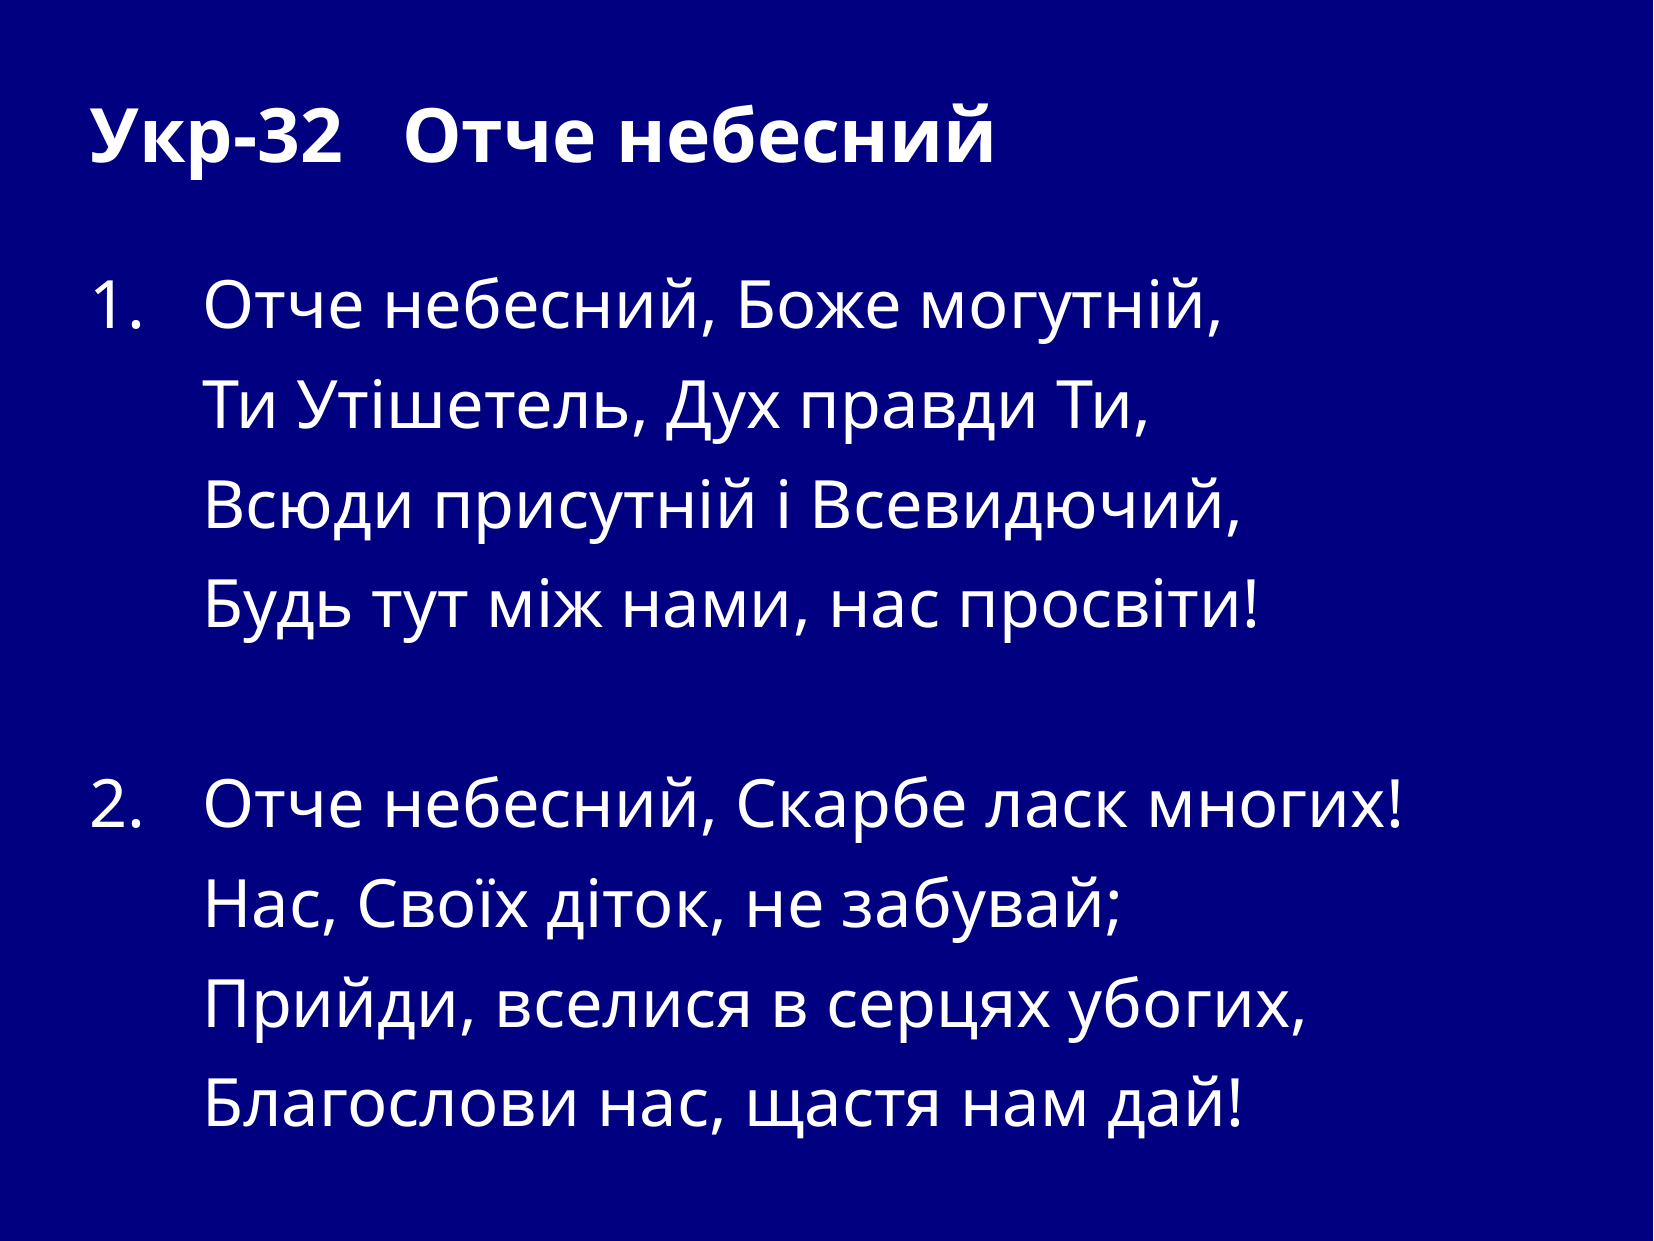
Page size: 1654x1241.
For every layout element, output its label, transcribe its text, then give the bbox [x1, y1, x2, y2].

text_box 1. Отче небесний, Боже могутній, Ти Утішетель, Дух правди Ти, Всюди присутній і Всевидючий, Будь тут між нами, нас просвіти! 2. Отче небесний, Скарбе ласк многих! Нас, Своїх діток, не забувай; Прийди, вселися в серцях убогих, Благослови нас, щастя нам дай! [75, 188, 1576, 1163]
text_box Укр-32 Отче небесний [75, 75, 1576, 188]
